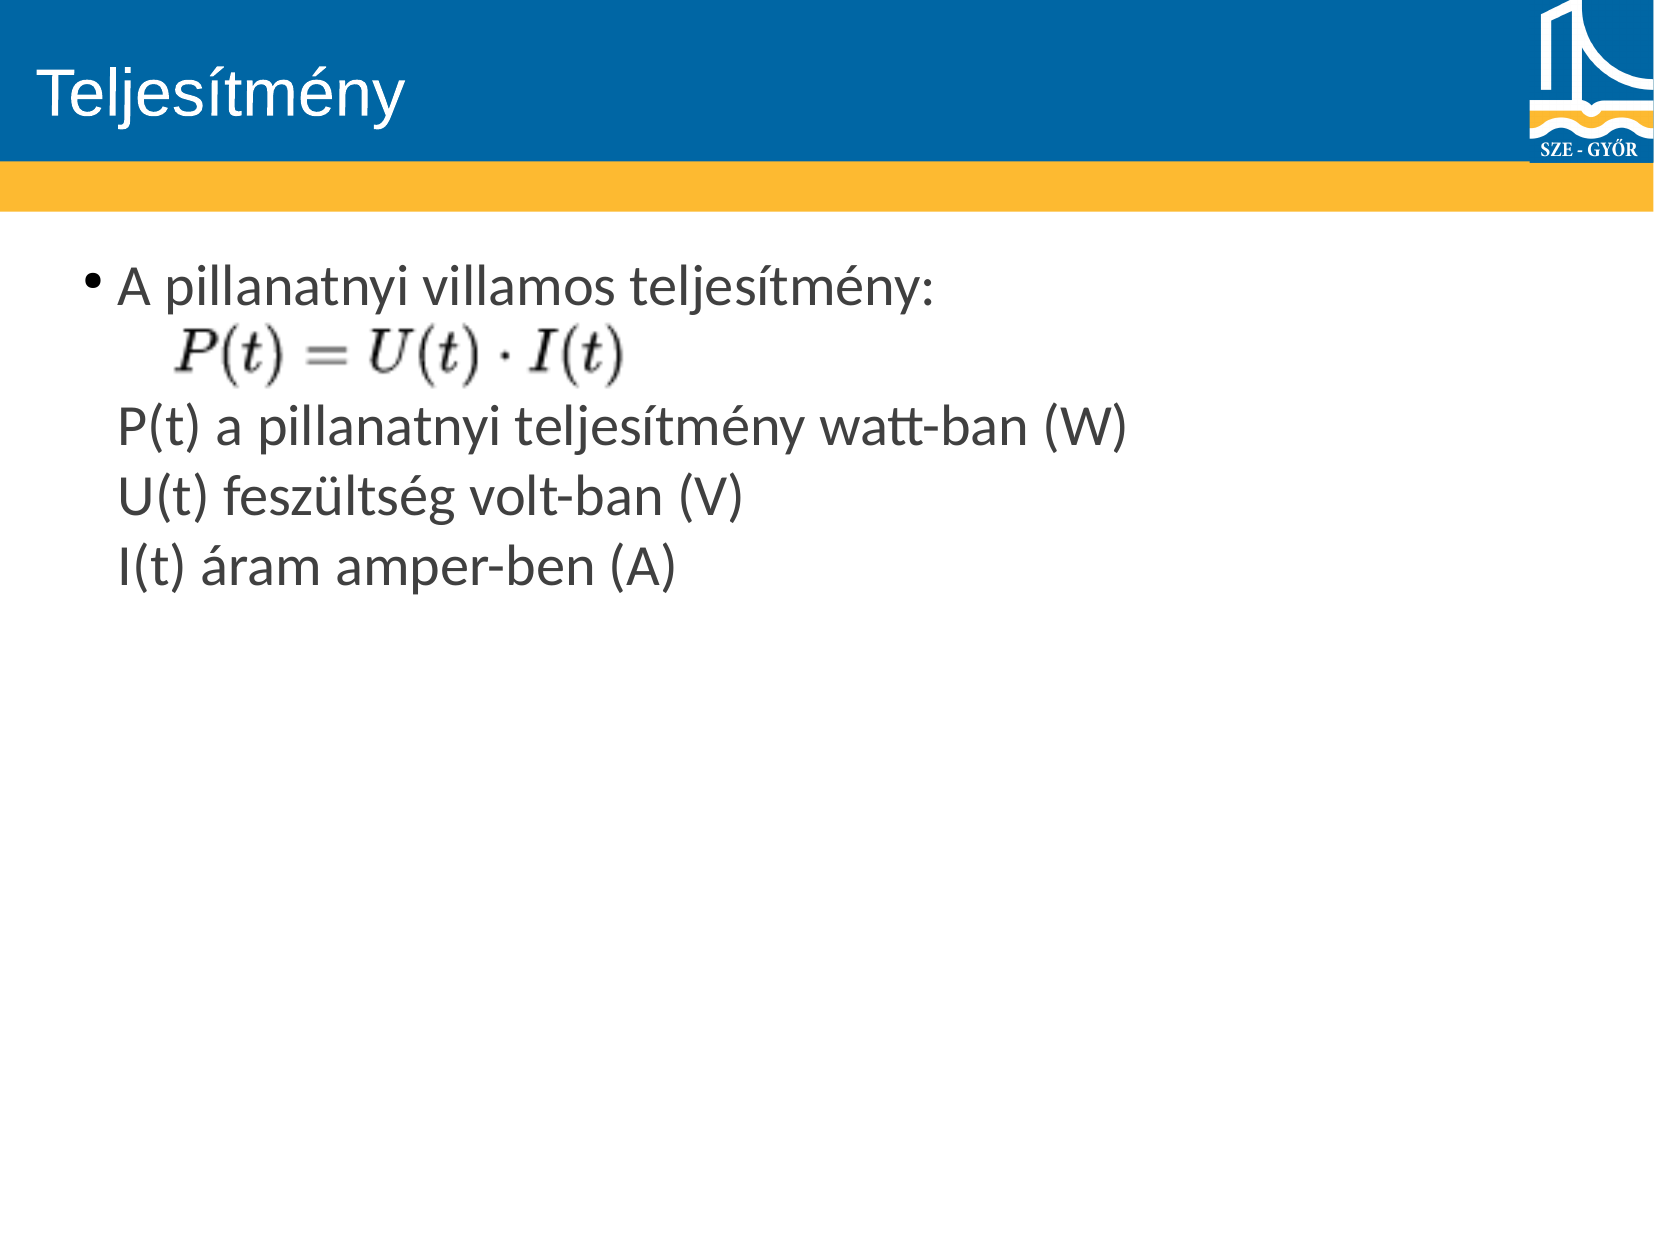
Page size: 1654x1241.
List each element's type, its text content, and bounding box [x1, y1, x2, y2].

picture [173, 318, 638, 395]
text_box Teljesítmény [34, 48, 1524, 144]
text_box A pillanatnyi villamos teljesítmény: P(t) a pillanatnyi teljesítmény watt-ban (W) U(t) feszültség volt-ban (V) I(t) áram amper-ben (A) [82, 247, 1571, 1198]
picture [1529, 0, 1654, 163]
